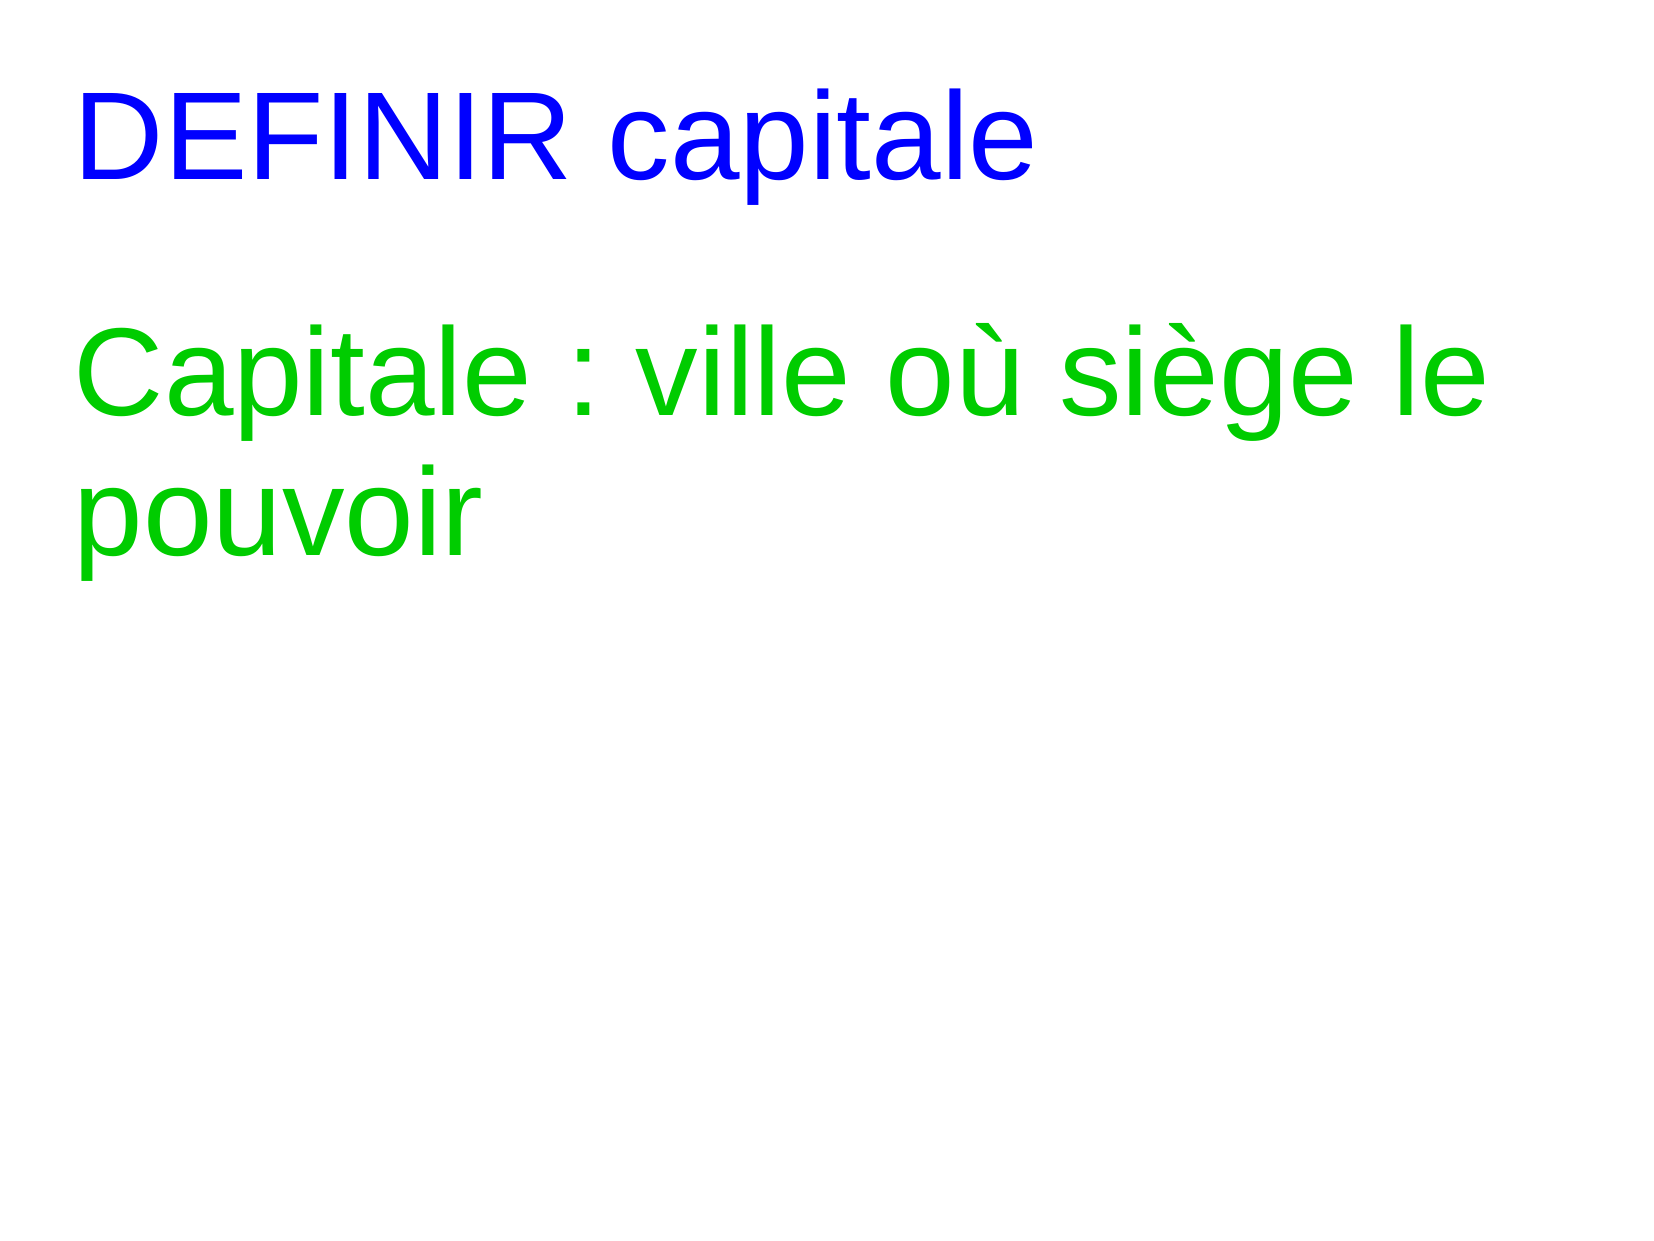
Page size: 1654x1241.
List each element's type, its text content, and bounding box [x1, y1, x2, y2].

text_box DEFINIR capitale [59, 59, 1595, 214]
text_box Capitale : ville où siège le pouvoir [59, 295, 1595, 590]
